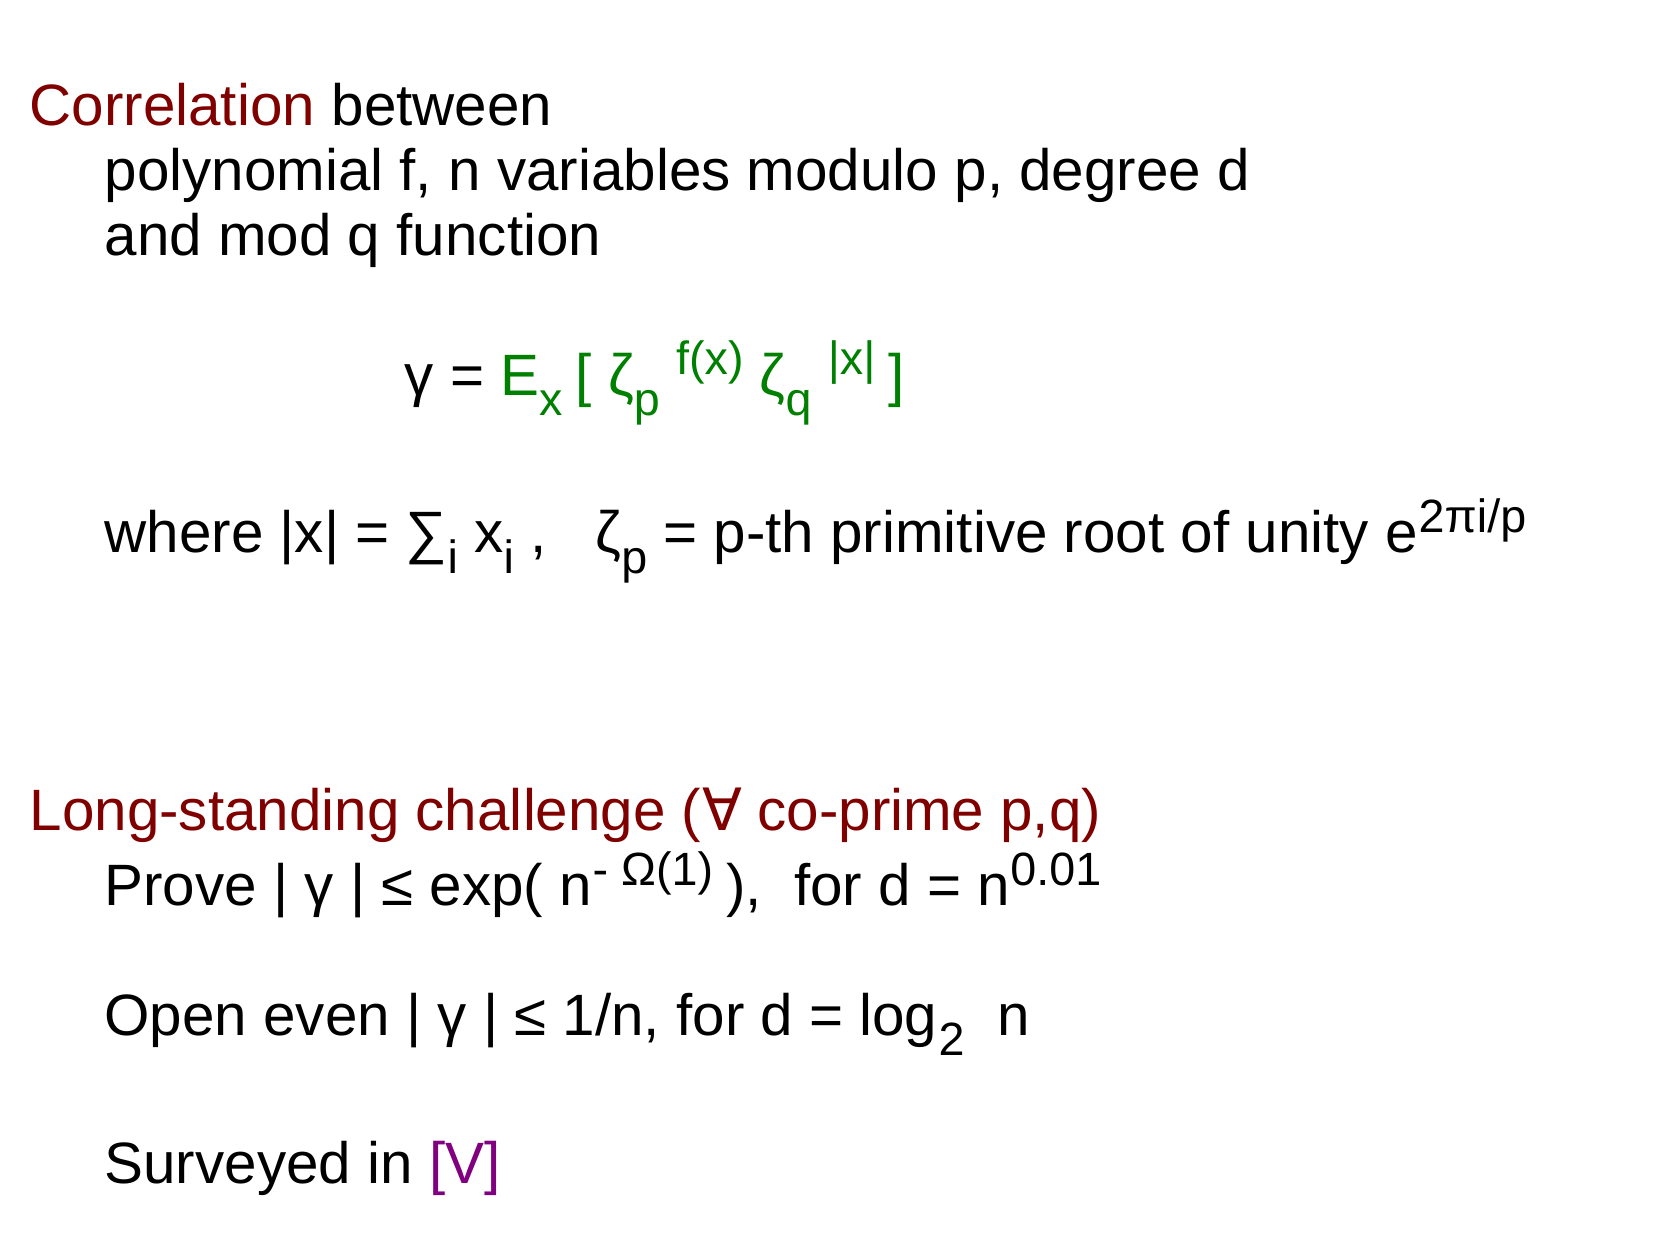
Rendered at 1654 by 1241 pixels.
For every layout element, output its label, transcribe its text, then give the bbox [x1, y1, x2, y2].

text_box Correlation between polynomial f, n variables modulo p, degree d and mod q function γ = Ex [ ζp f(x) ζq |x| ] where |x| = ∑i xi , ζp = p-th primitive root of unity e2πi/p Long-standing challenge (∀ co-prime p,q) Prove | γ | ≤ exp( n- Ω(1) ), for d = n0.01 Open even | γ | ≤ 1/n, for d = log2 n Surveyed in [V] [15, 0, 1636, 1241]
